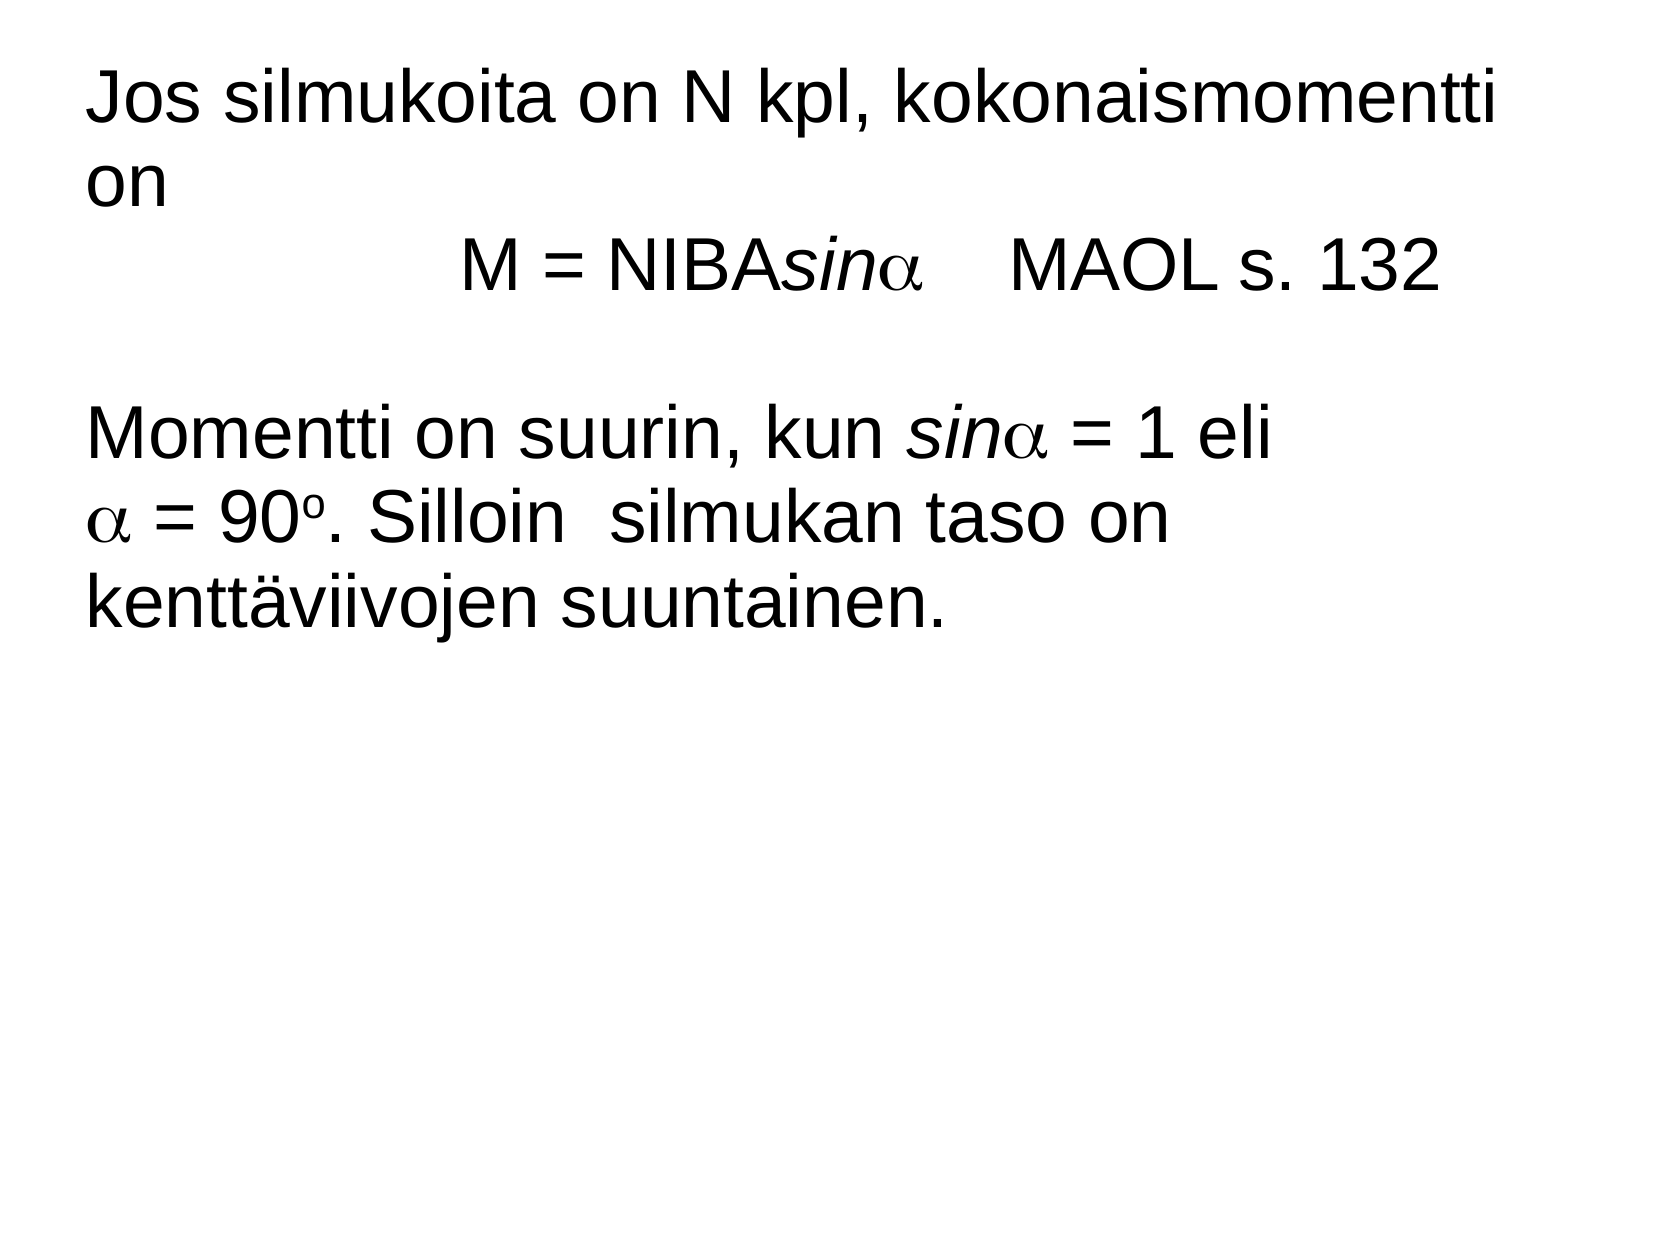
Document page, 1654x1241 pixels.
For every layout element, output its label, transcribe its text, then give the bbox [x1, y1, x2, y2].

text_box Jos silmukoita on N kpl, kokonaismomentti on M = NIBAsina MAOL s. 132 Momentti on suurin, kun sina = 1 eli a = 90o. Silloin silmukan taso on kenttäviivojen suuntainen. [70, 47, 1570, 842]
